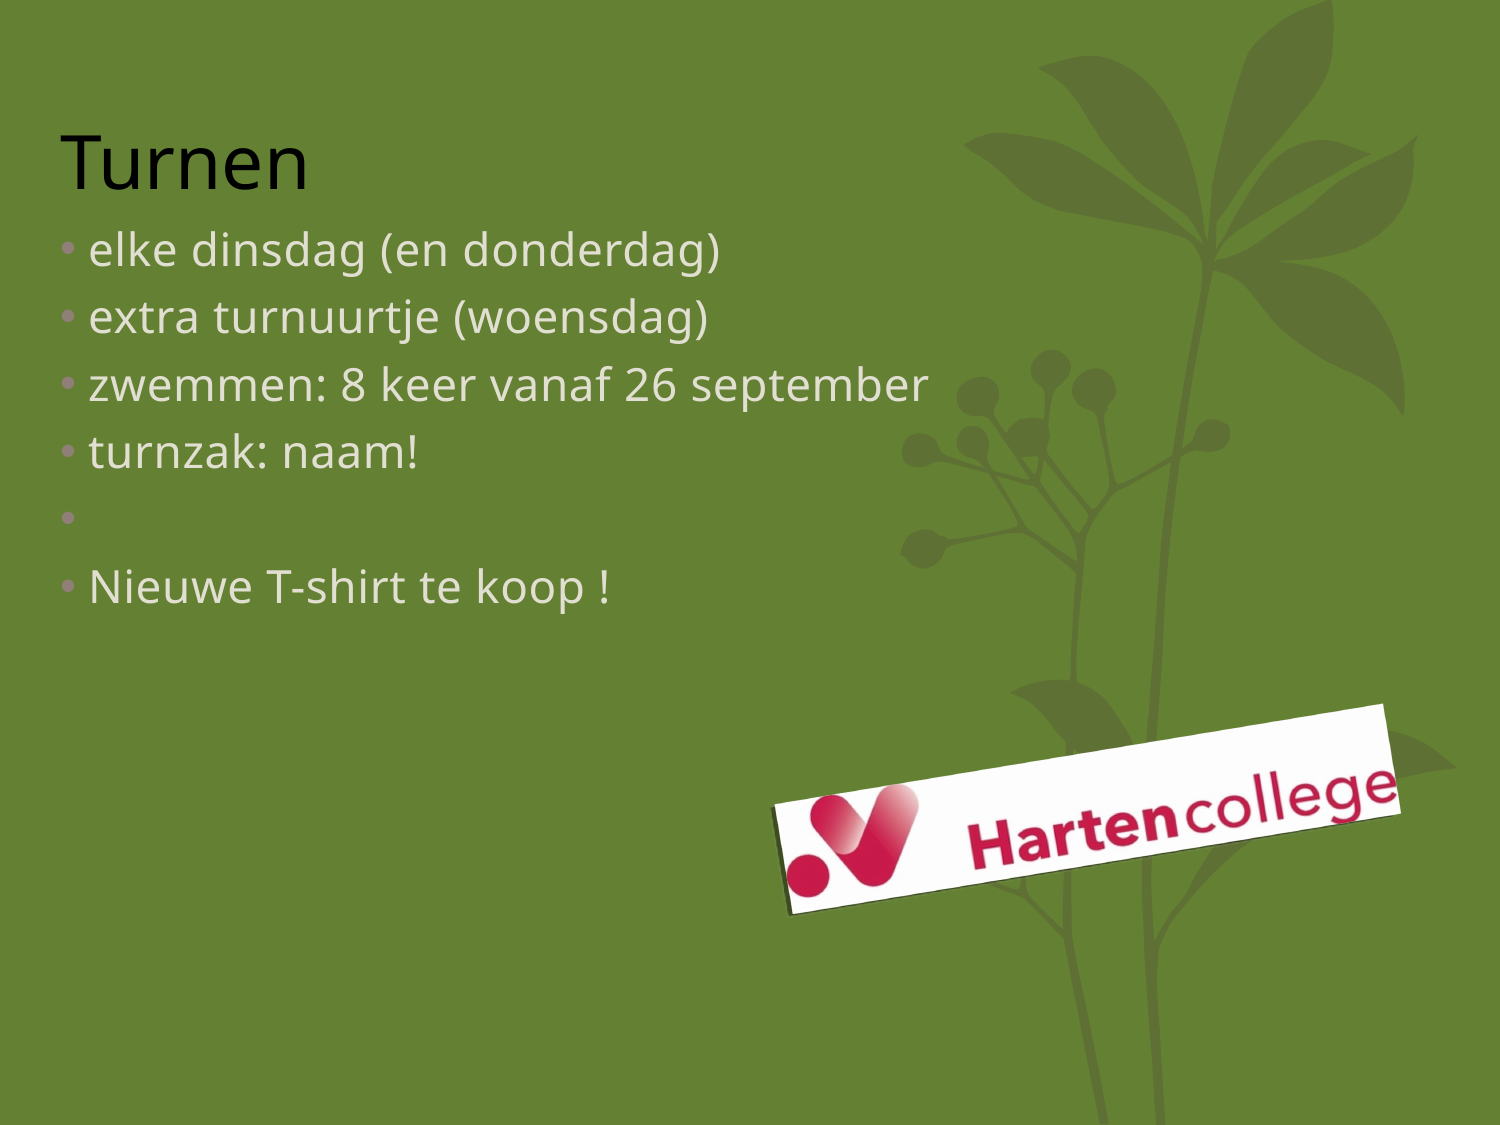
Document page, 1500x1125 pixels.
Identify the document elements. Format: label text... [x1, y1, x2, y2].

picture [774, 703, 1401, 914]
list elke dinsdag (en donderdag) extra turnuurtje (woensdag) zwemmen: 8 keer vanaf 26 september turnzak: naam! Nieuwe T-shirt te koop ! [45, 213, 1456, 1024]
title Turnen [45, 37, 1455, 213]
